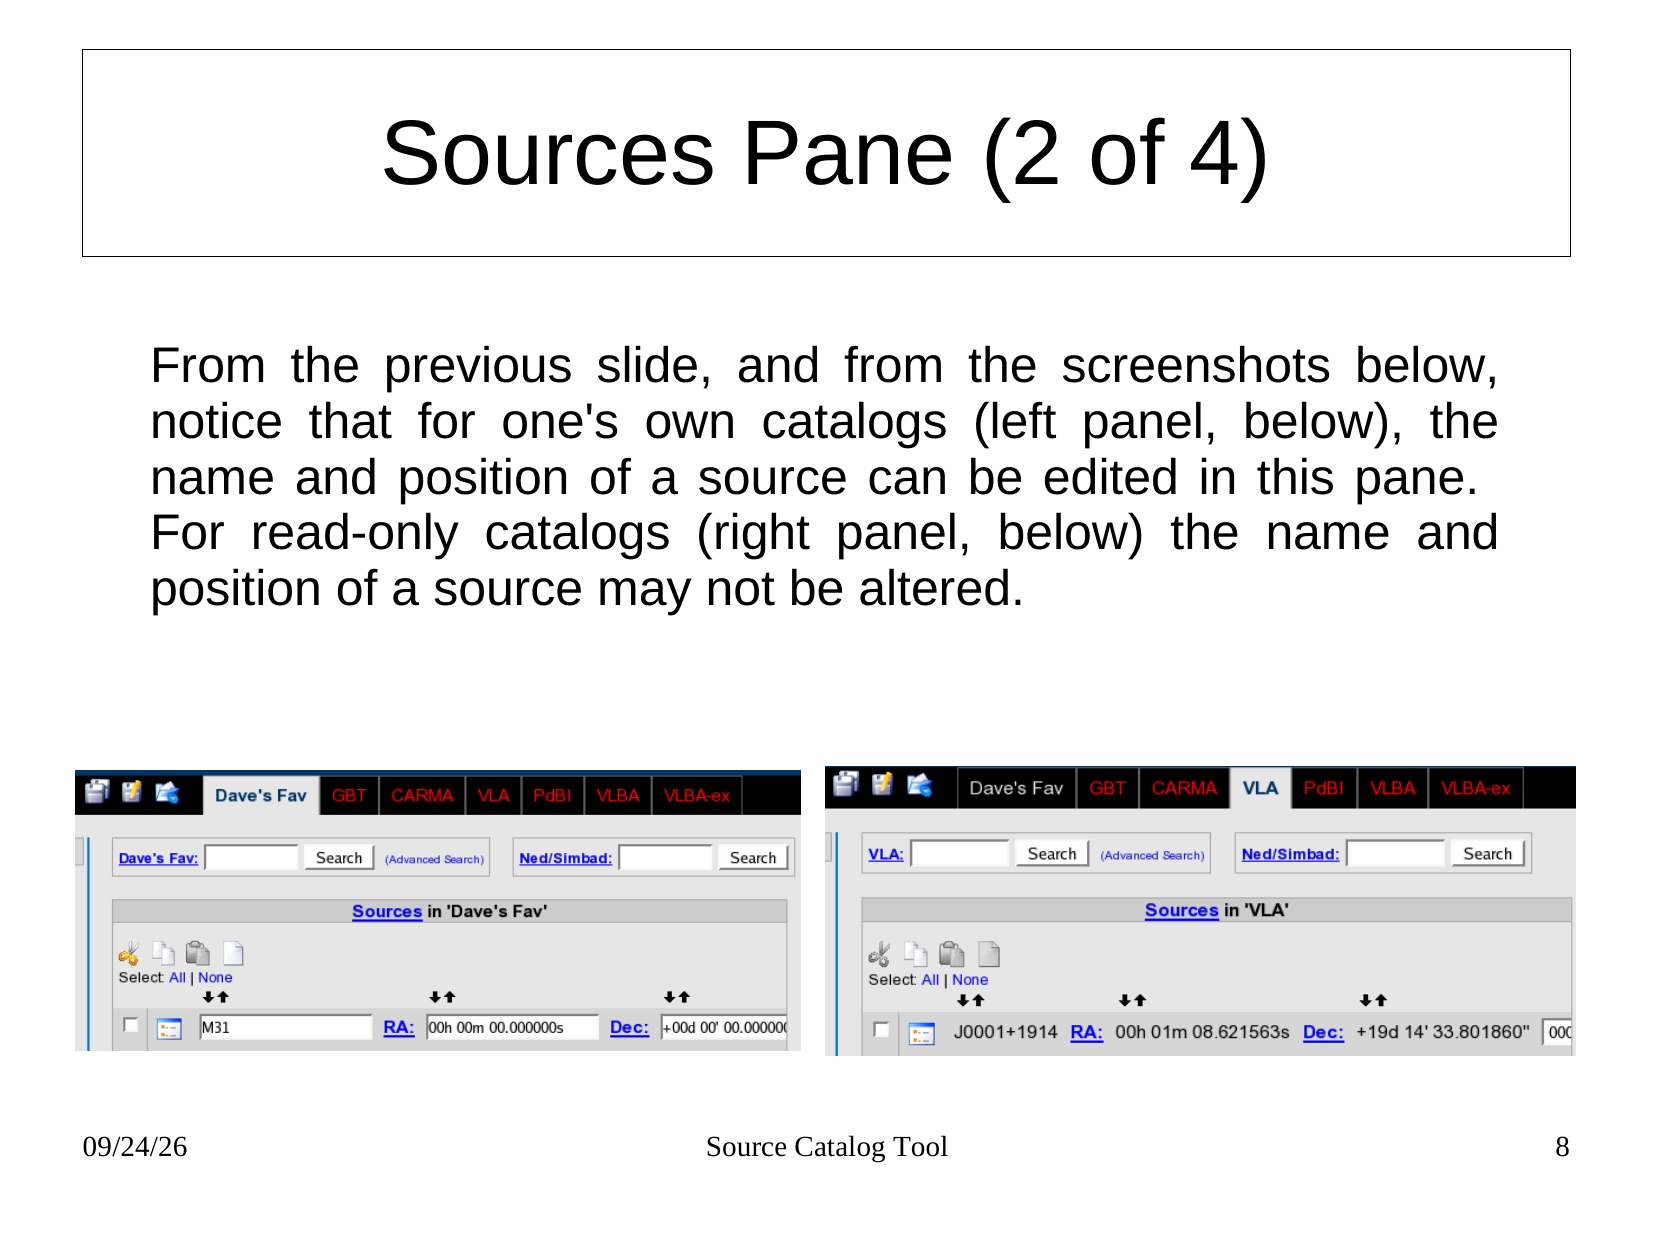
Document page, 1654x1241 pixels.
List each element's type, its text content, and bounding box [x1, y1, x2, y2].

picture [75, 770, 801, 1051]
list From the previous slide, and from the screenshots below, notice that for one's own catalogs (left panel, below), the name and position of a source can be edited in this pane. For read-only catalogs (right panel, below) the name and position of a source may not be altered. [150, 337, 1501, 676]
picture [825, 766, 1576, 1056]
title Sources Pane (2 of 4) [82, 49, 1571, 257]
